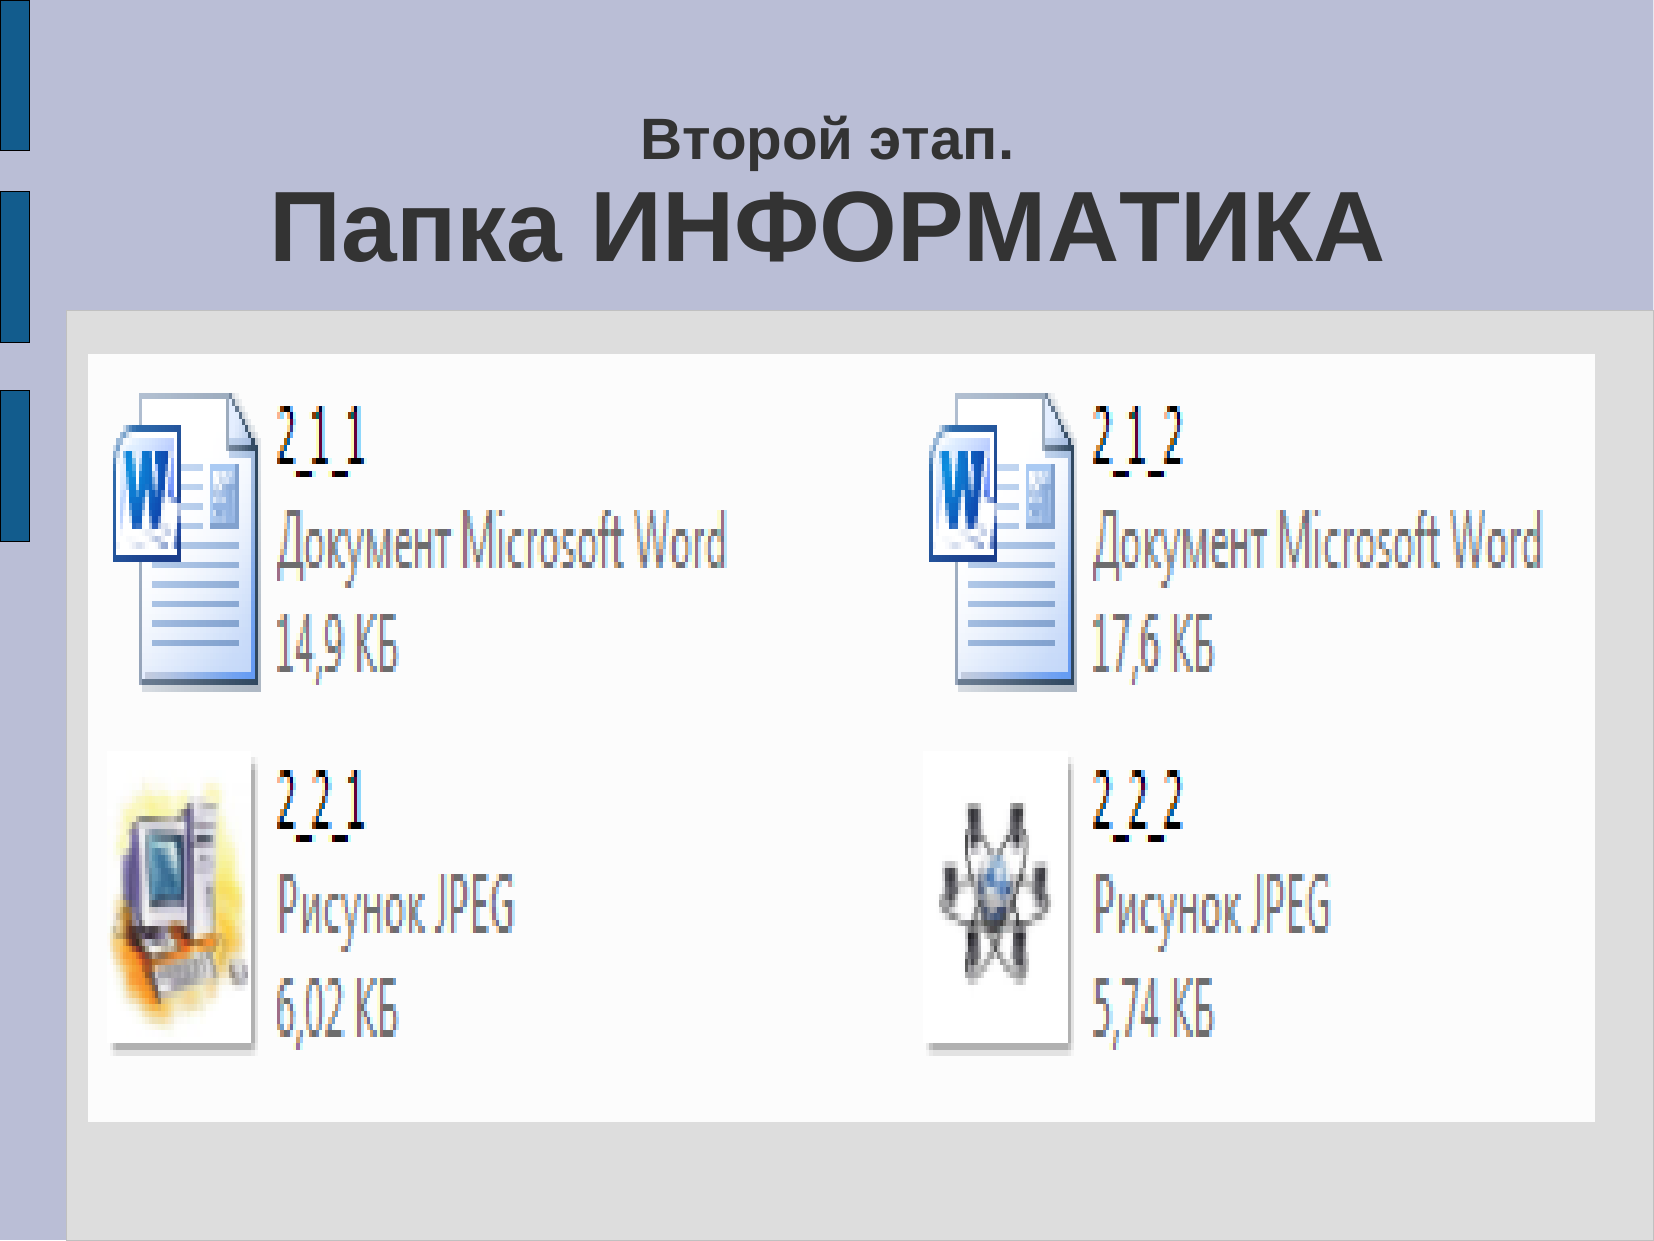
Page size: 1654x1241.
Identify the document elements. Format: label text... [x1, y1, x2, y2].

title Второй этап. Папка ИНФОРМАТИКА [121, 98, 1534, 291]
picture [88, 354, 1595, 1123]
